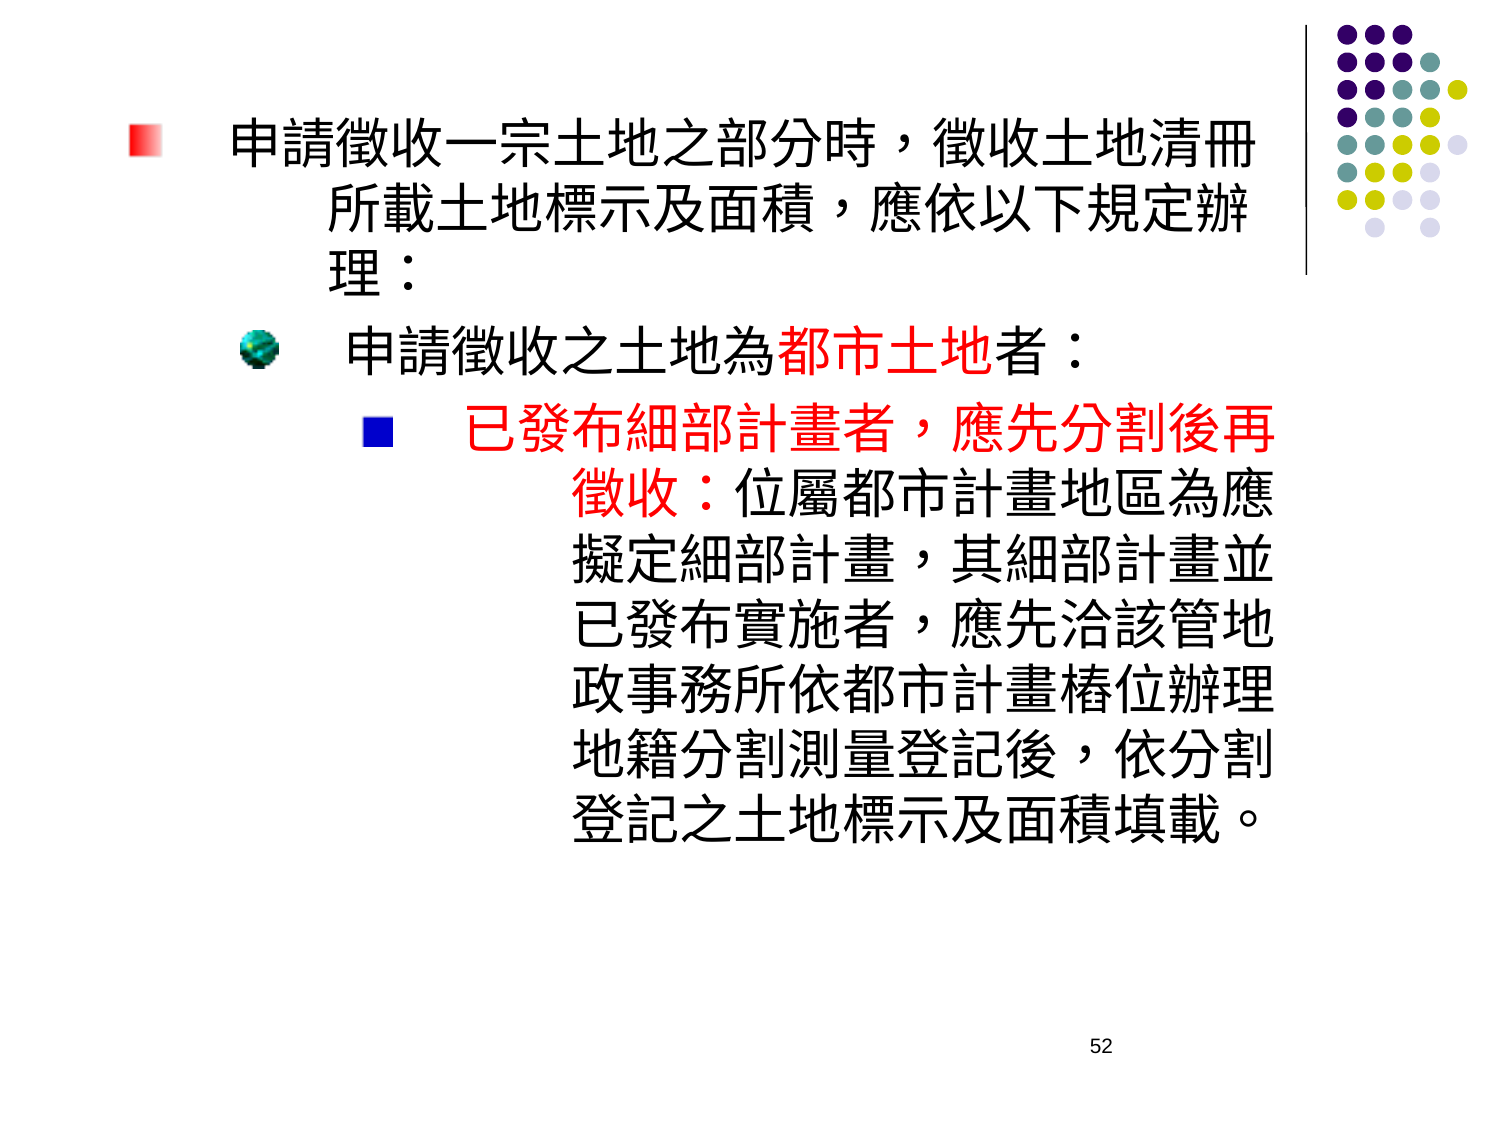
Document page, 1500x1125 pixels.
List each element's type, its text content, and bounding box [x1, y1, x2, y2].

text_box [1074, 1025, 1426, 1101]
list 申請徵收一宗土地之部分時，徵收土地清冊所載土地標示及面積，應依以下規定辦理： 申請徵收之土地為都市土地者： 已發布細部計畫者，應先分割後再徵收：位屬都市計畫地區為應擬定細部計畫，其細部計畫並已發布實施者，應先洽該管地政事務所依都市計畫樁位辦理地籍分割測量登記後，依分割登記之土地標示及面積填載。 [112, 101, 1306, 956]
